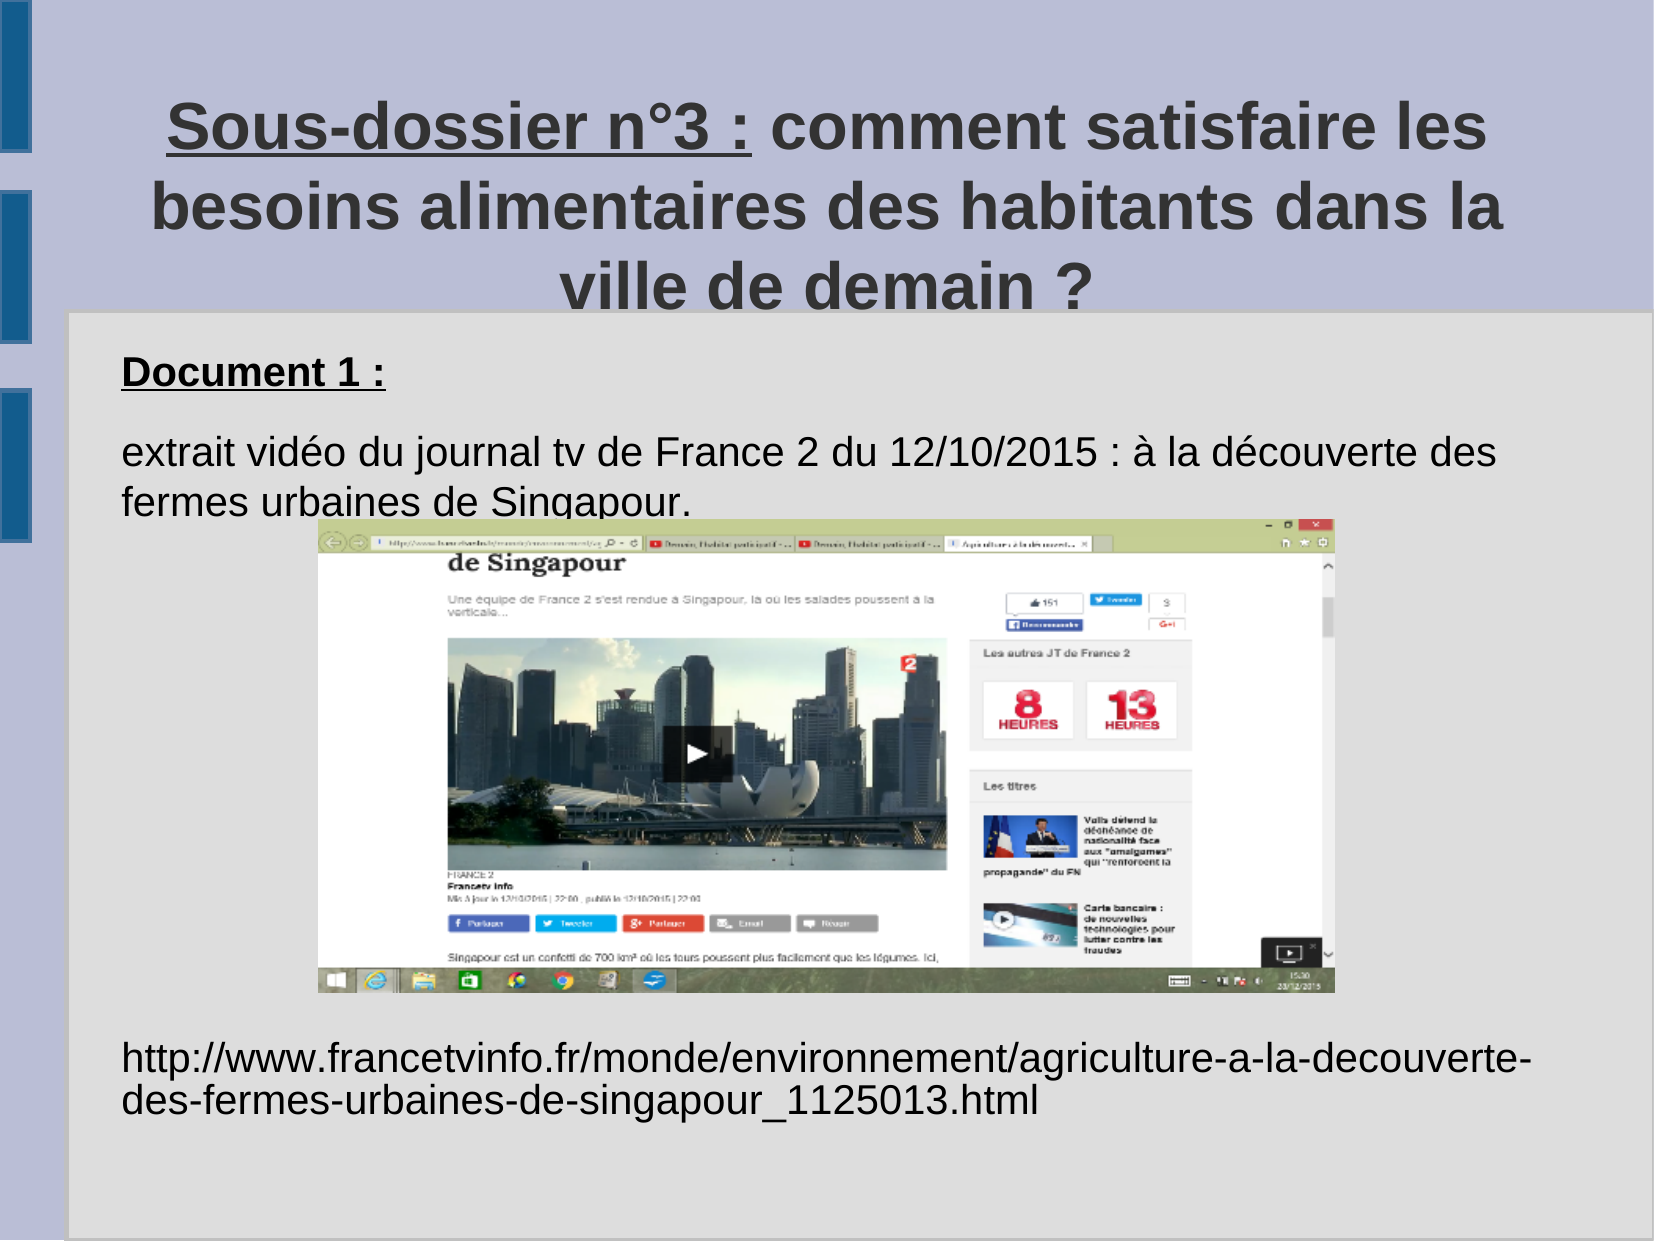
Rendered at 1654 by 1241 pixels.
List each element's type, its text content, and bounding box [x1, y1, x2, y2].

title Sous-dossier n°3 : comment satisfaire les besoins alimentaires des habitants dans la ville de demain ? [121, 82, 1534, 307]
picture [318, 519, 1335, 993]
list Document 1 : extrait vidéo du journal tv de France 2 du 12/10/2015 : à la découverte des fermes urbaines de Singapour. http://www.francetvinfo.fr/monde/environnement/agriculture-a-la-decouverte-des-fermes-urbaines-de-singapour_1125013.html [121, 344, 1534, 1127]
